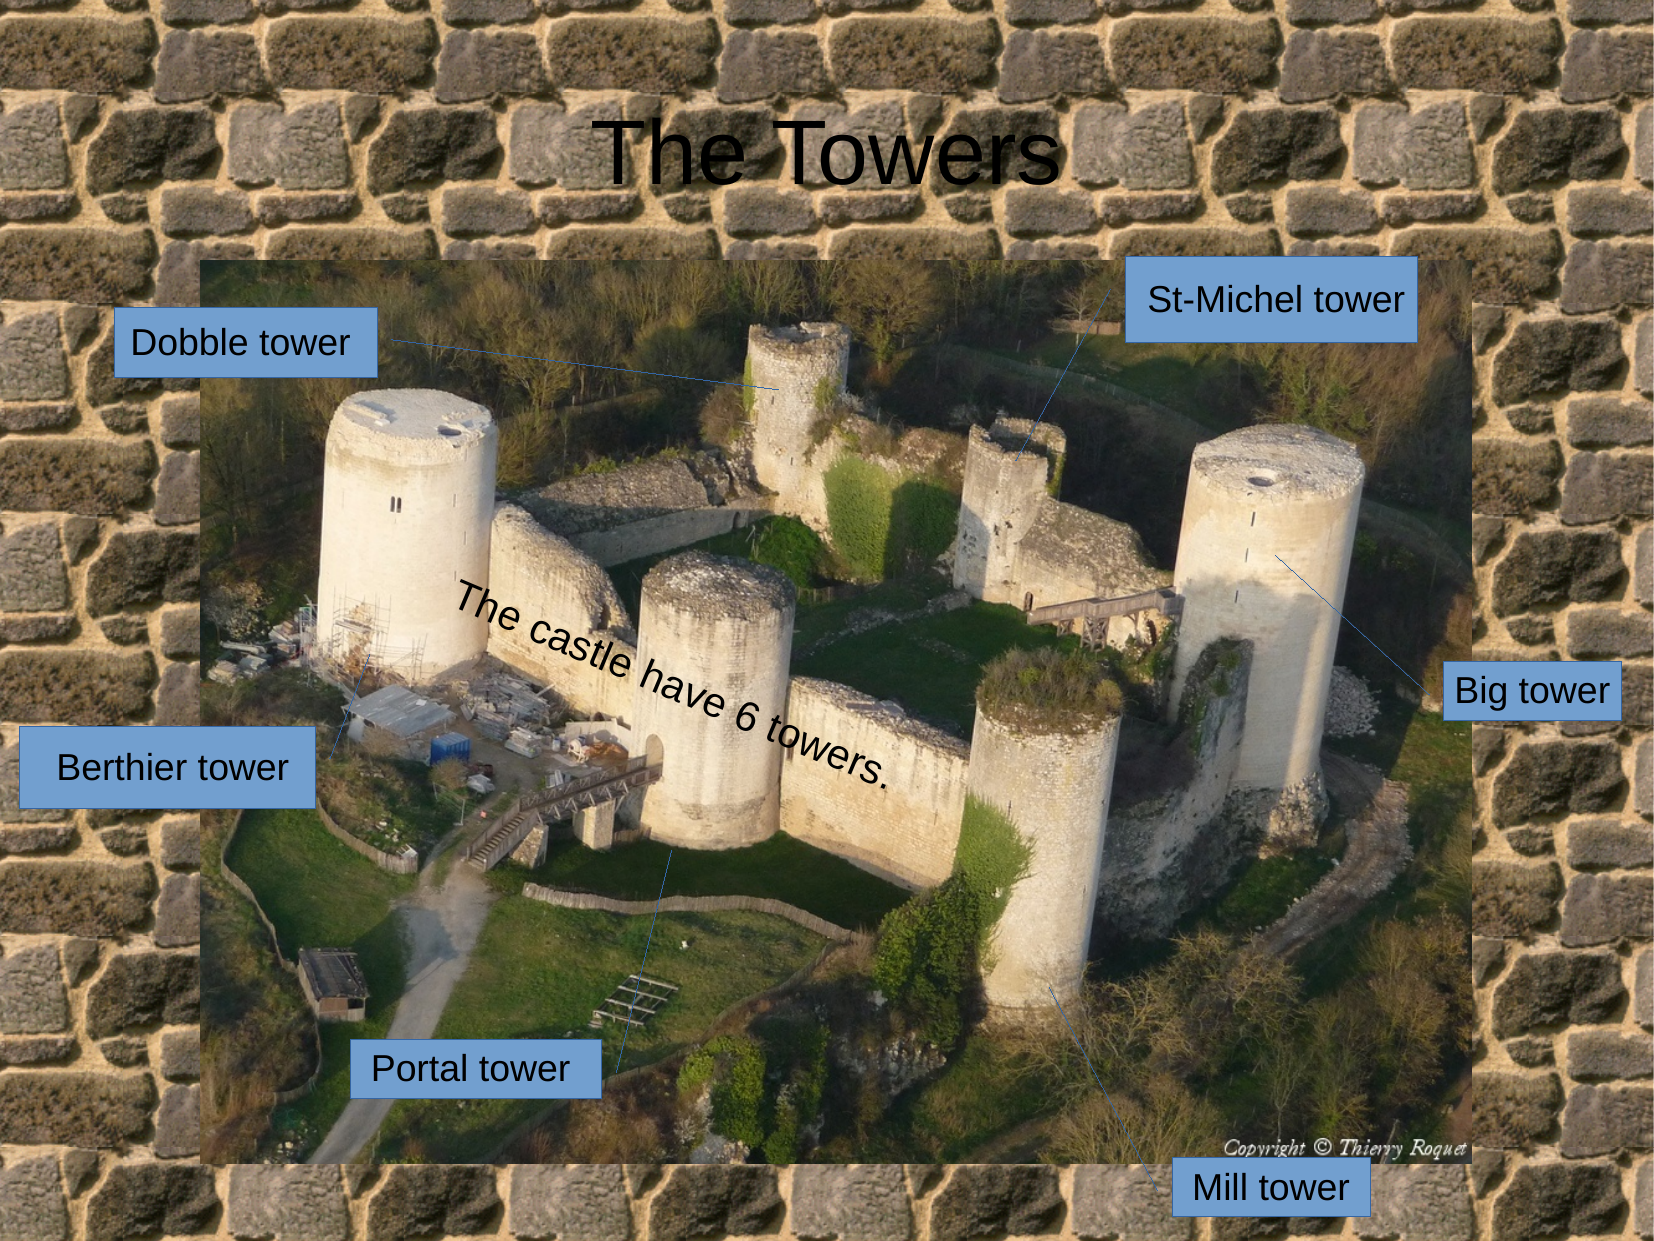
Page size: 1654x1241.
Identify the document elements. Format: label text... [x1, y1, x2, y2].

picture [0, 0, 1654, 1241]
text_box The castle have 6 towers. [429, 558, 932, 819]
text_box Mill tower [1172, 1157, 1370, 1216]
text_box Big tower [1444, 661, 1621, 721]
text_box Berthier tower [20, 726, 315, 809]
text_box St-Michel tower [1125, 256, 1417, 343]
text_box Dobble tower [114, 307, 377, 378]
title The Towers [82, 49, 1571, 257]
text_box Portal tower [351, 1039, 602, 1098]
